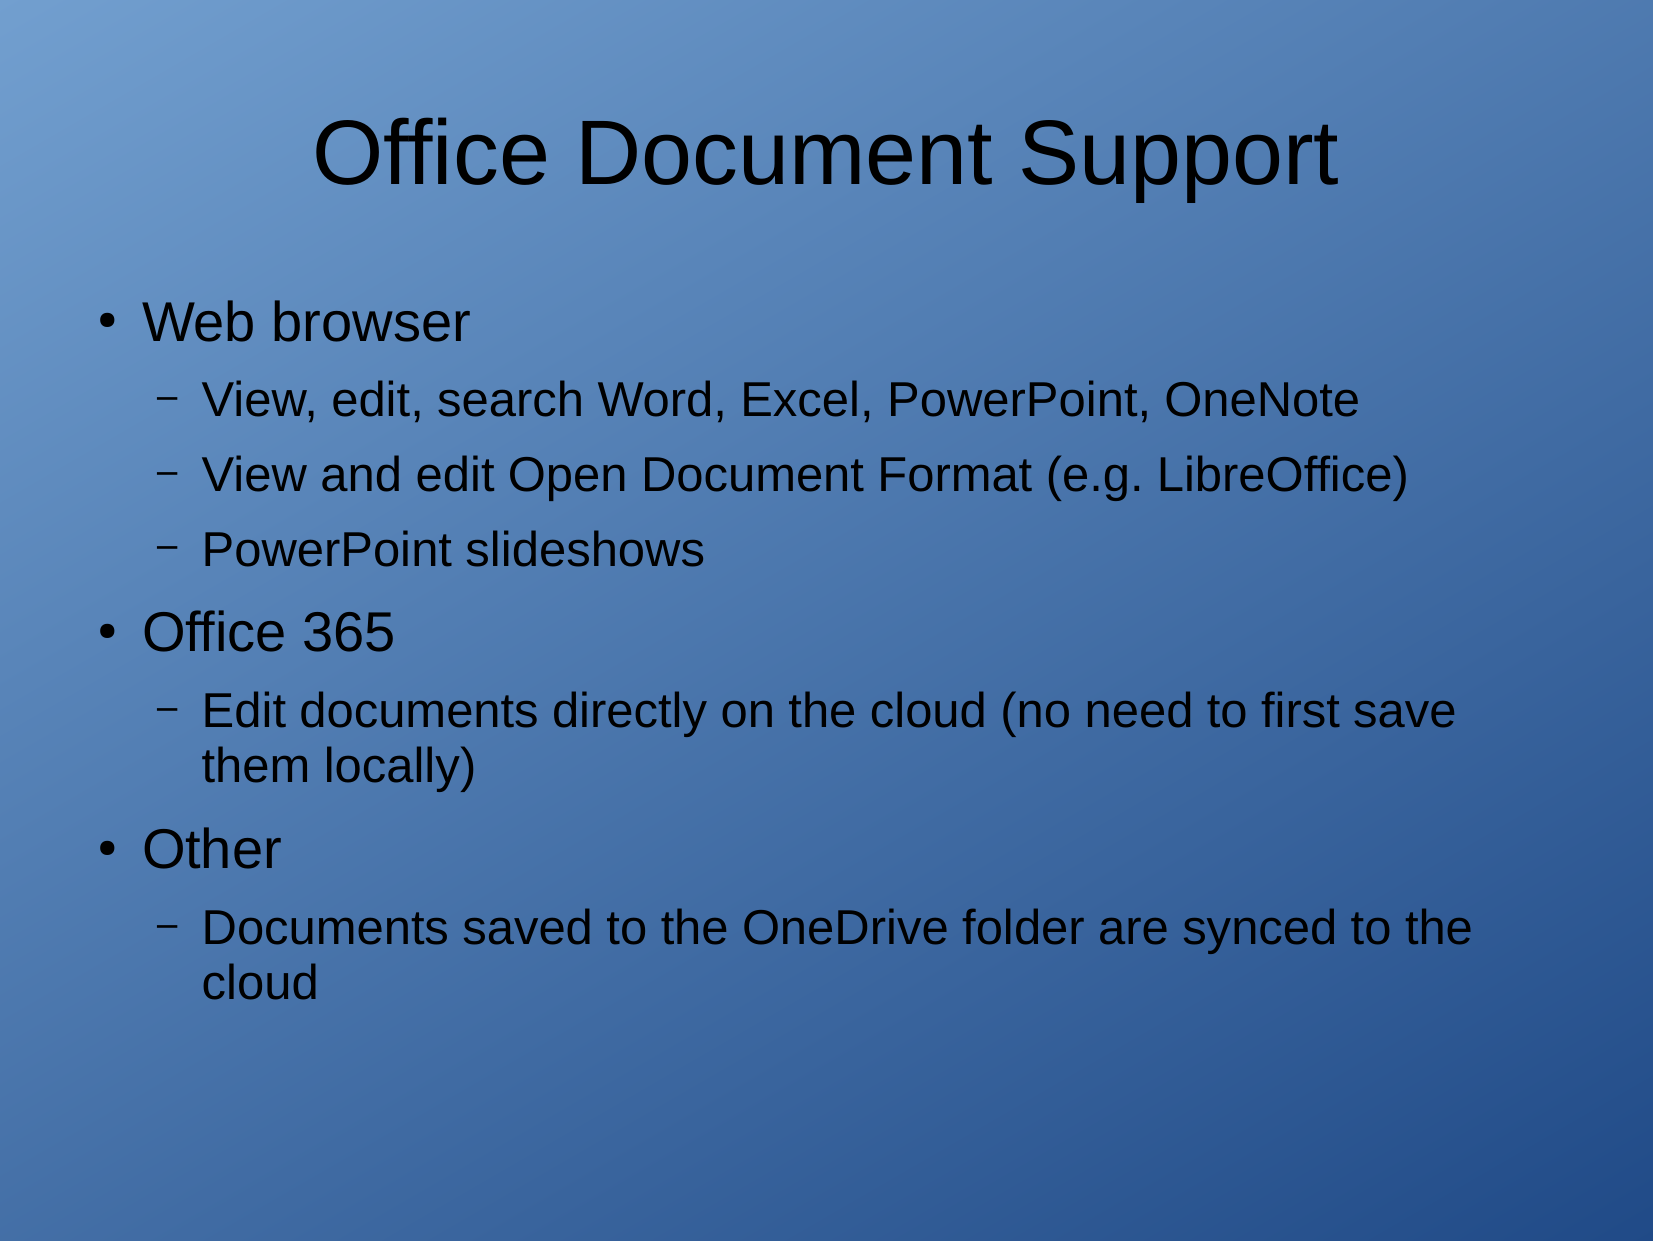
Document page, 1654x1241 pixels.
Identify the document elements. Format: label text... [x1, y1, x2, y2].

title Office Document Support [82, 49, 1571, 257]
list Web browser View, edit, search Word, Excel, PowerPoint, OneNote View and edit Open Document Format (e.g. LibreOffice) PowerPoint slideshows Office 365 Edit documents directly on the cloud (no need to first save them locally) Other Documents saved to the OneDrive folder are synced to the cloud [82, 290, 1571, 1010]
